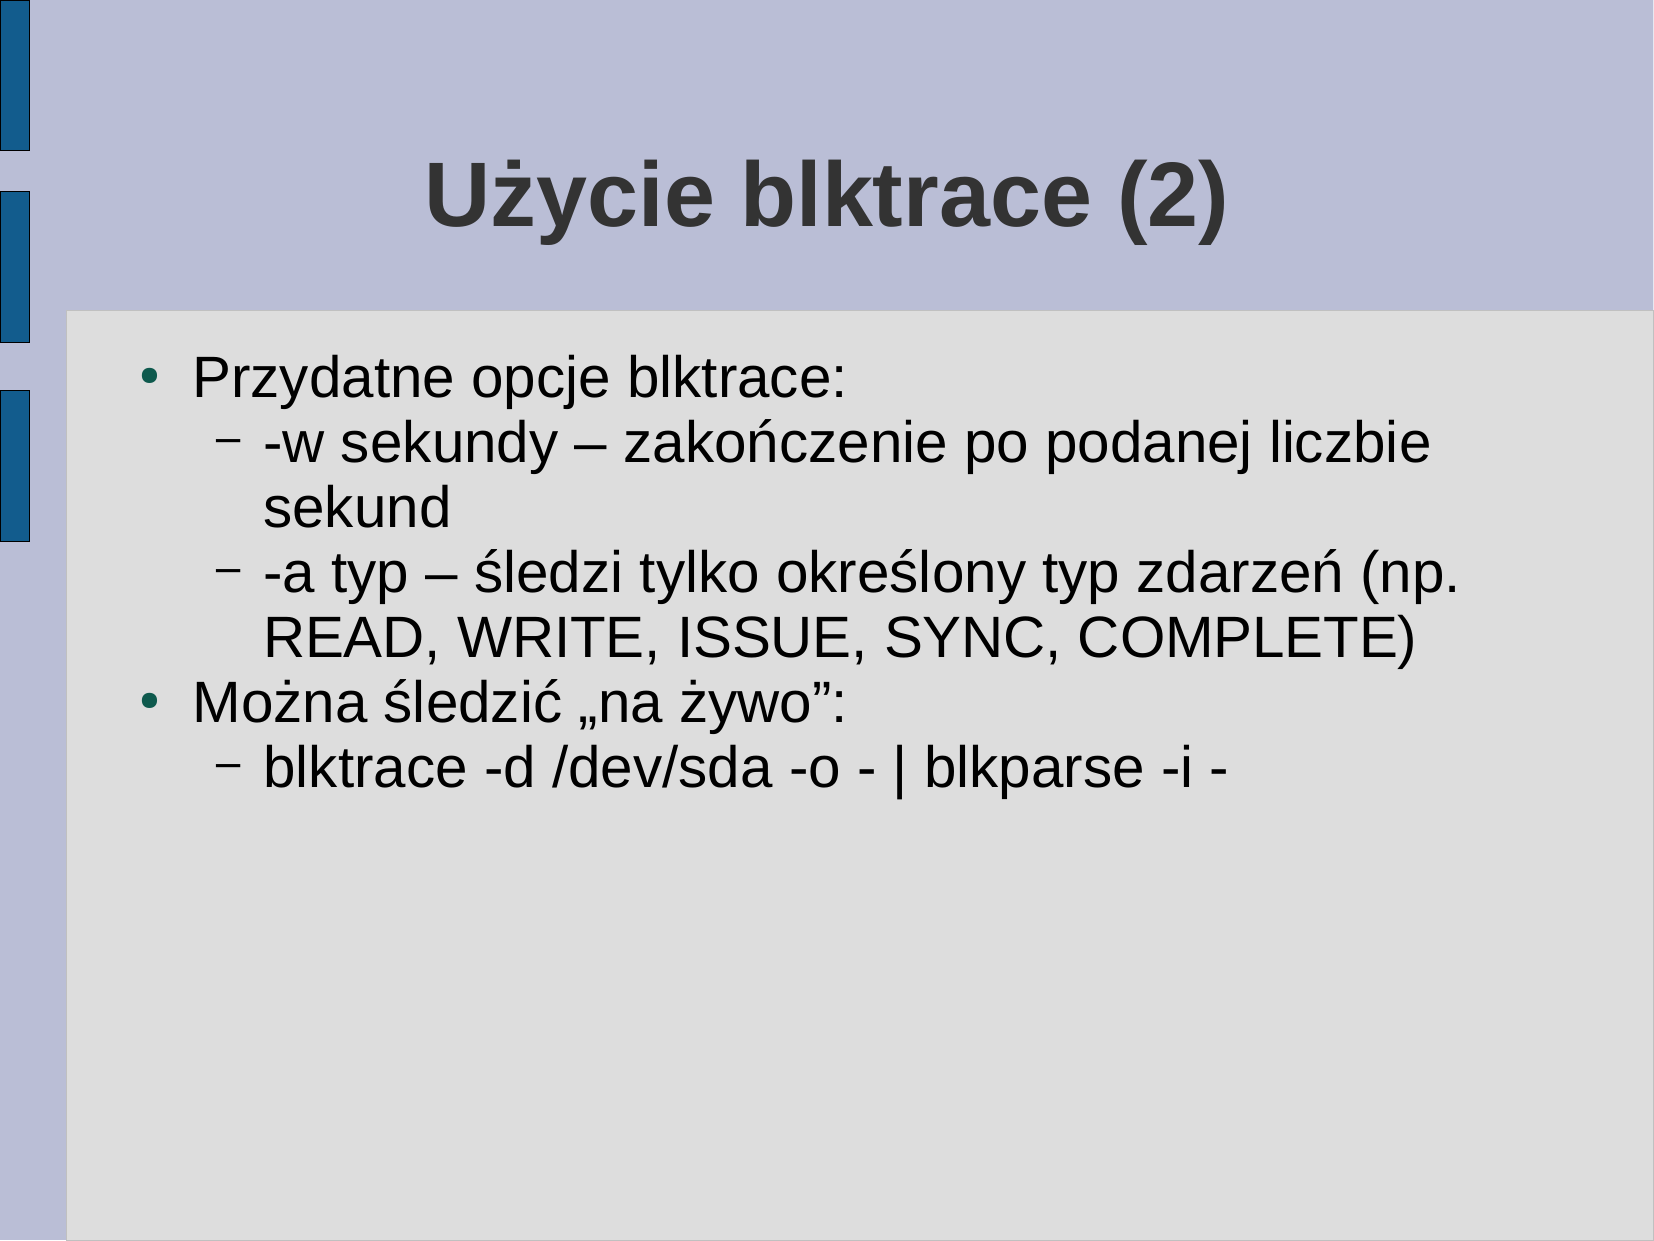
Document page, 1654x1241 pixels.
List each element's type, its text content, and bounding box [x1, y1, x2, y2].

title Użycie blktrace (2) [121, 91, 1534, 299]
list Przydatne opcje blktrace: -w sekundy – zakończenie po podanej liczbie sekund -a typ – śledzi tylko określony typ zdarzeń (np. READ, WRITE, ISSUE, SYNC, COMPLETE) Można śledzić „na żywo”: blktrace -d /dev/sda -o - | blkparse -i - [121, 344, 1534, 1127]
